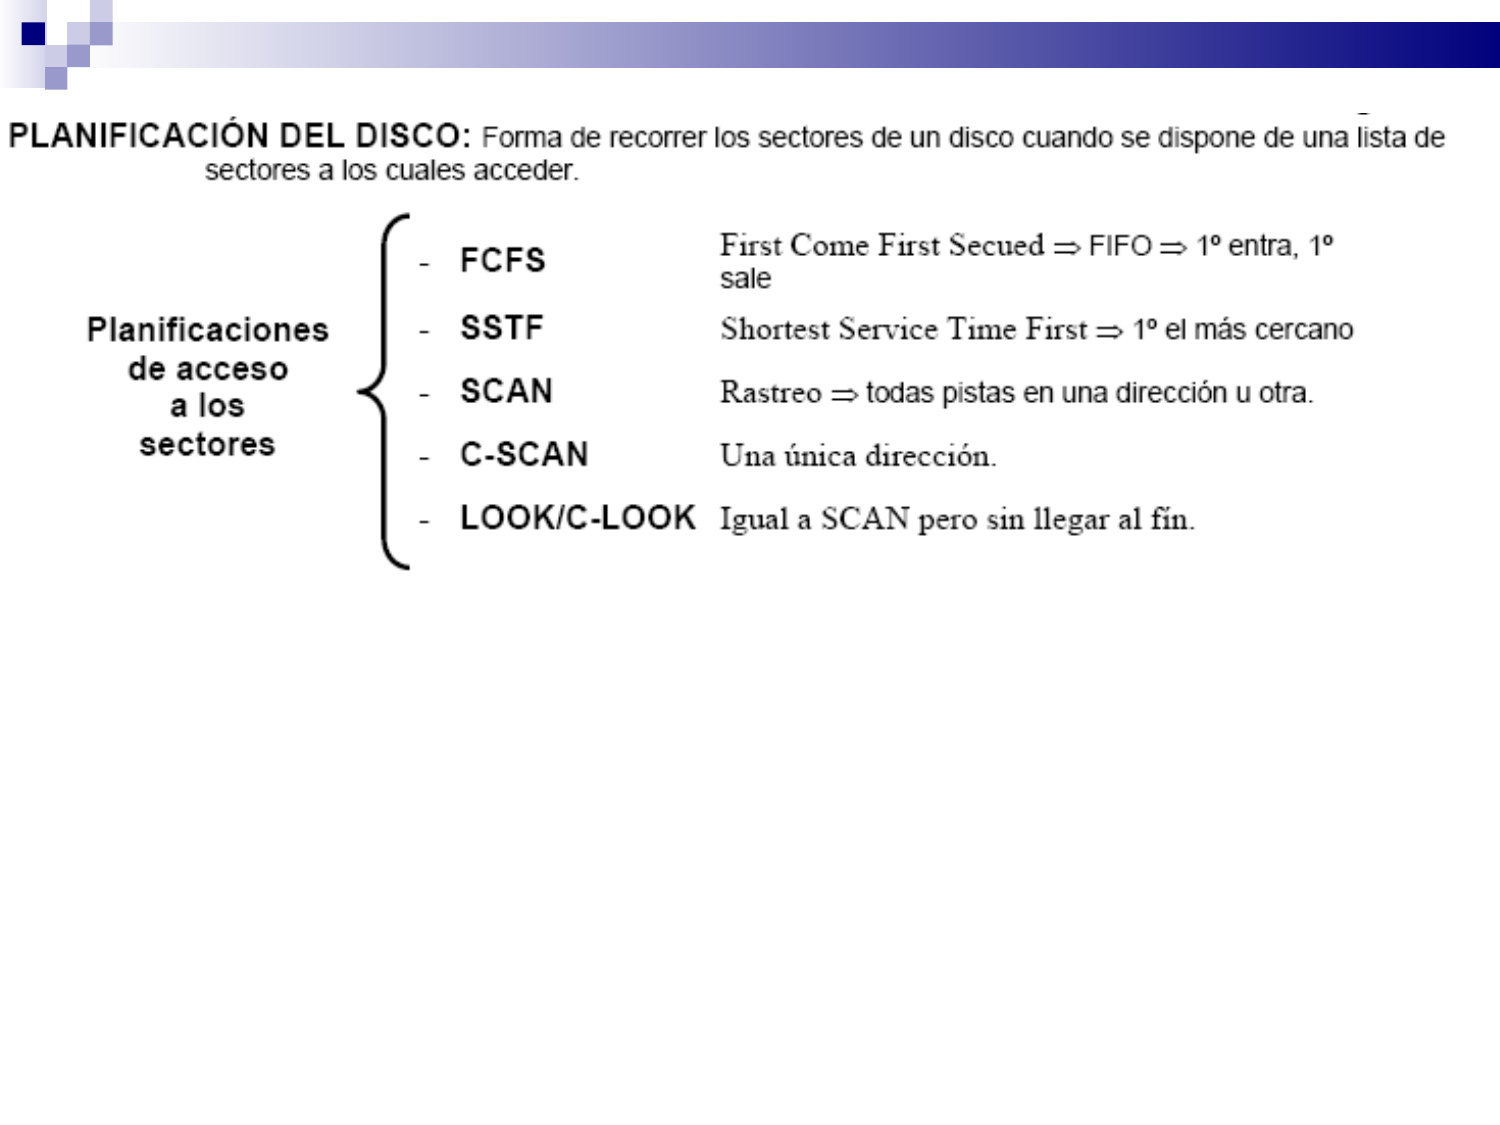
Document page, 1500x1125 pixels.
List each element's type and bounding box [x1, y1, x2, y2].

picture [0, 113, 1459, 593]
